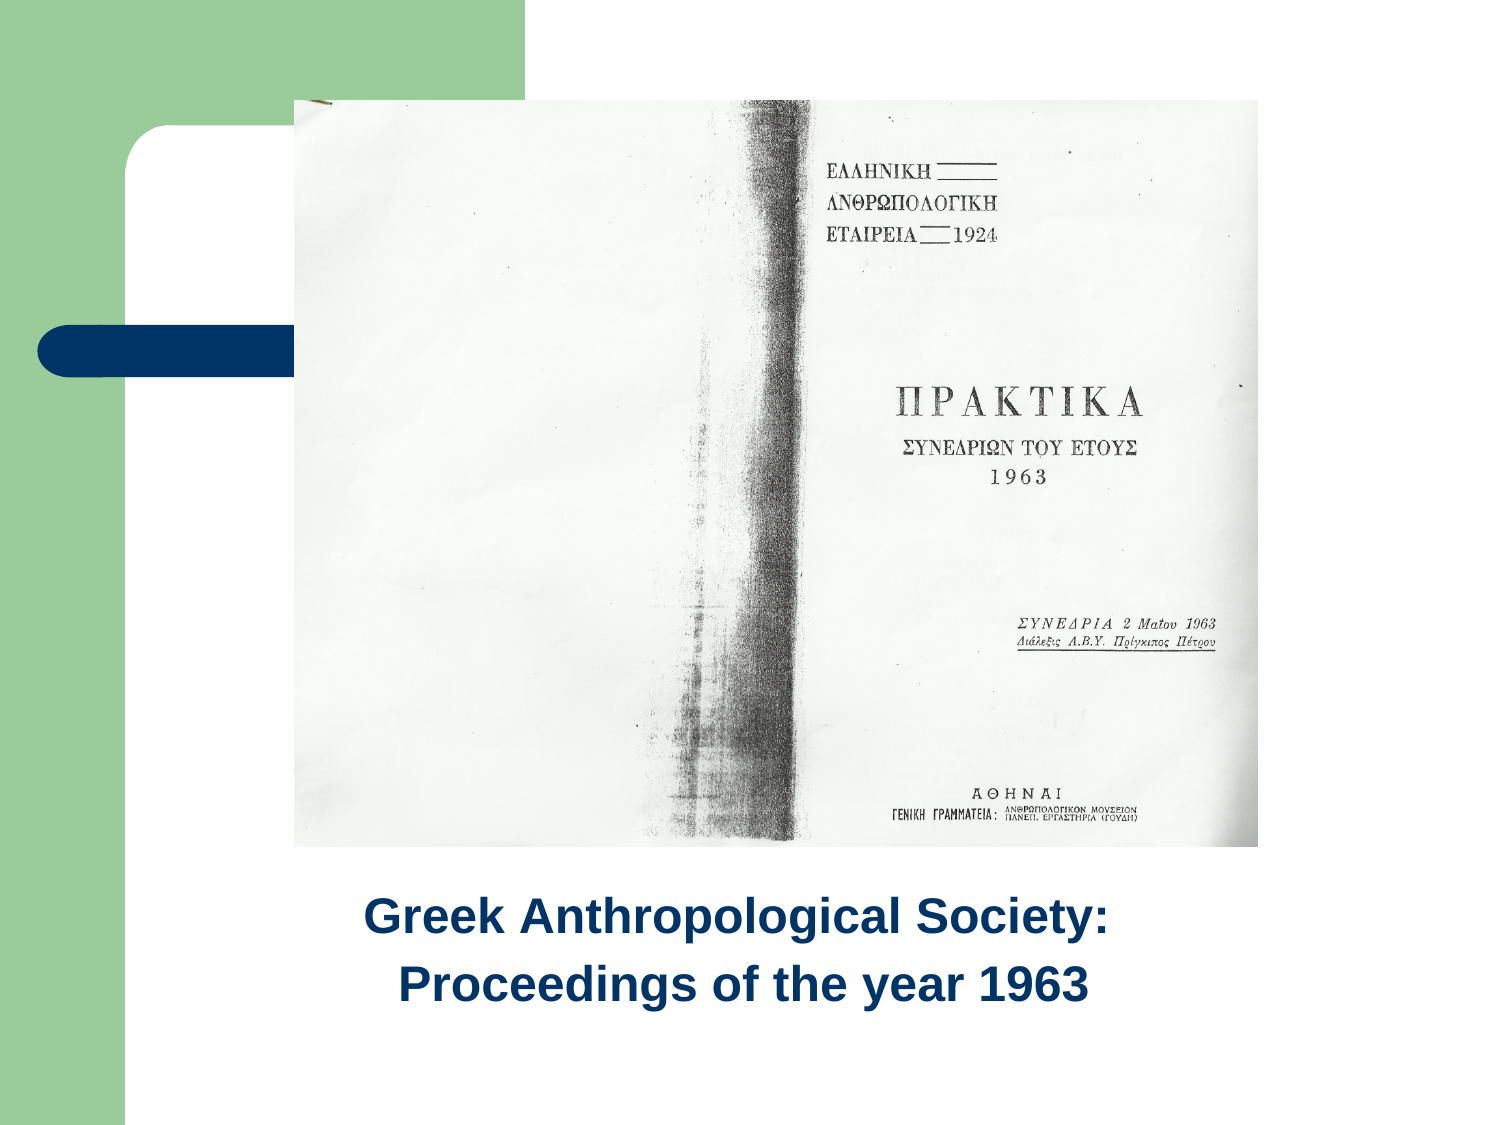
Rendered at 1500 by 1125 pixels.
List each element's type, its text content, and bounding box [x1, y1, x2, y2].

text_box [294, 100, 1258, 847]
list Greek Anthropological Society: Proceedings of the year 1963 [294, 880, 1195, 1022]
